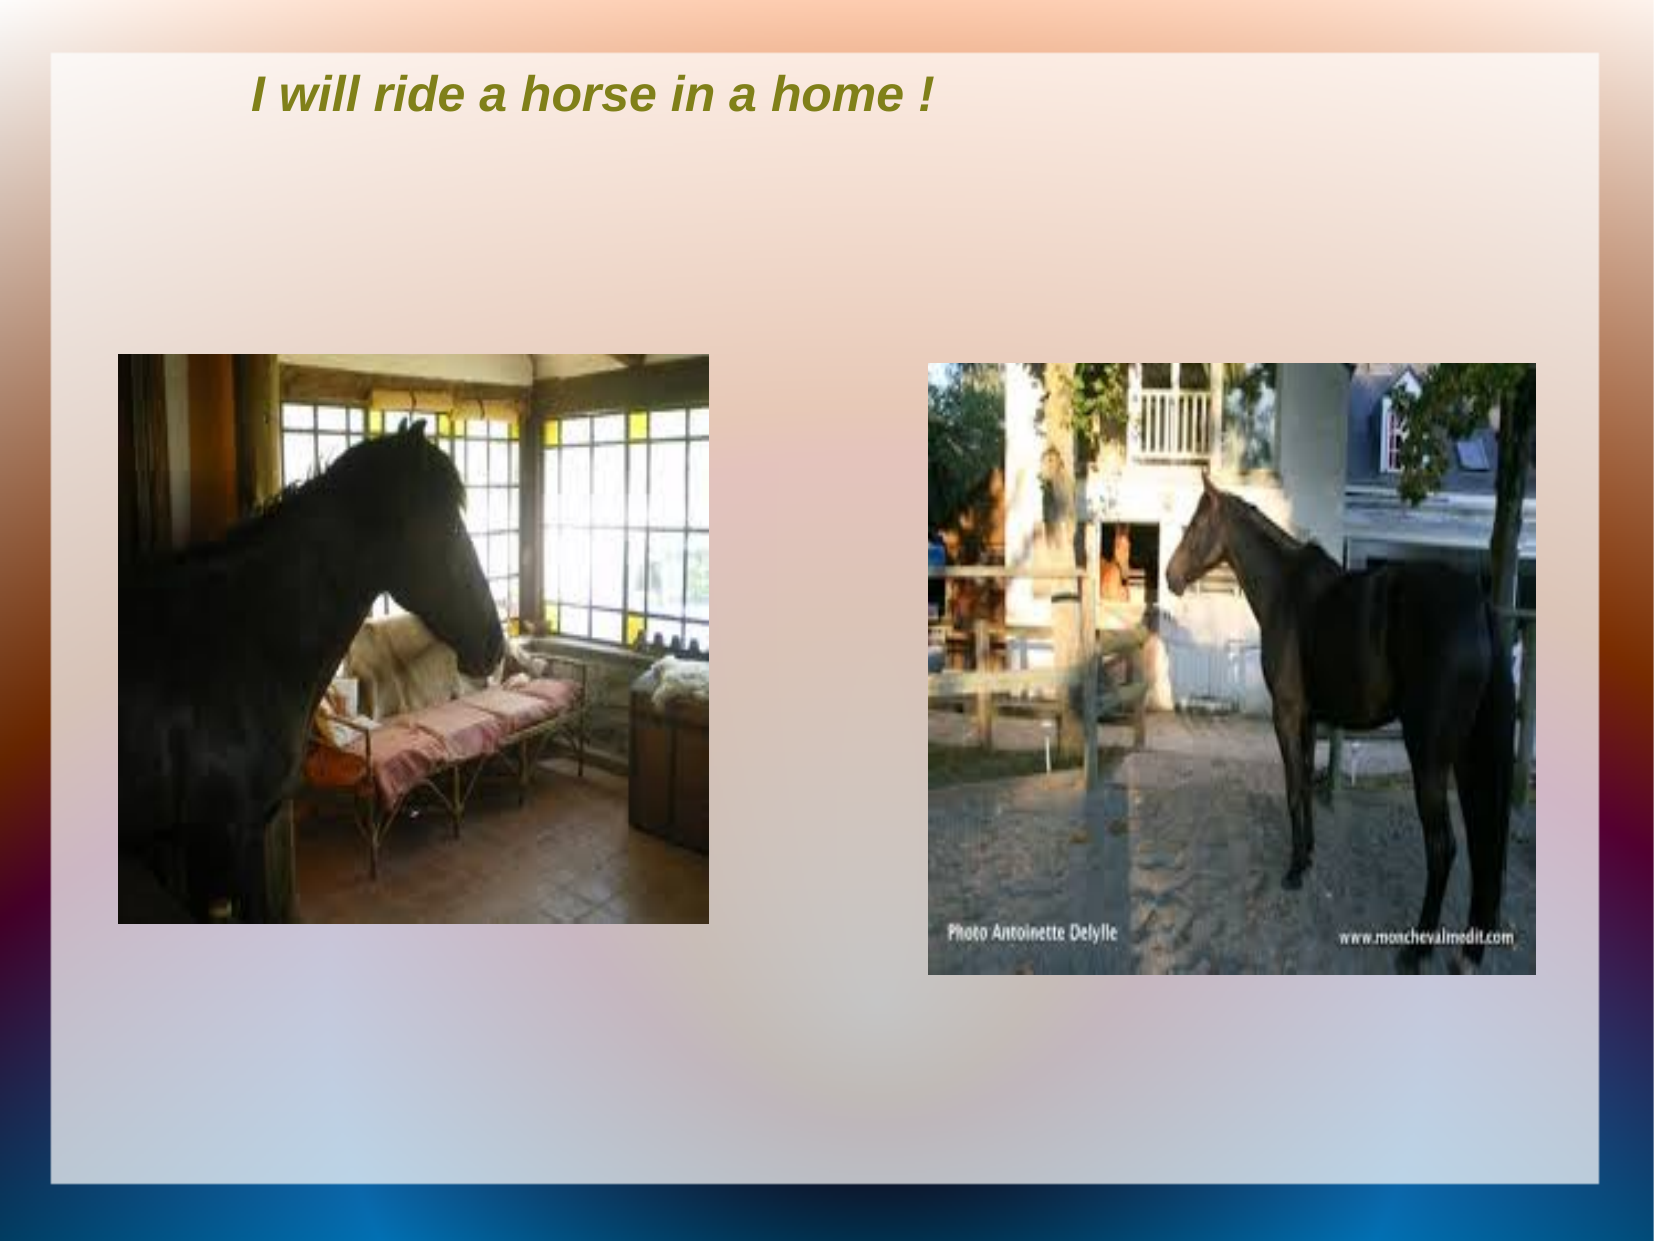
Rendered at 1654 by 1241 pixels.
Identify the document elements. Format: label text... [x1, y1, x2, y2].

text_box I will ride a horse in a home ! [236, 59, 1270, 149]
picture [0, 0, 1654, 1241]
